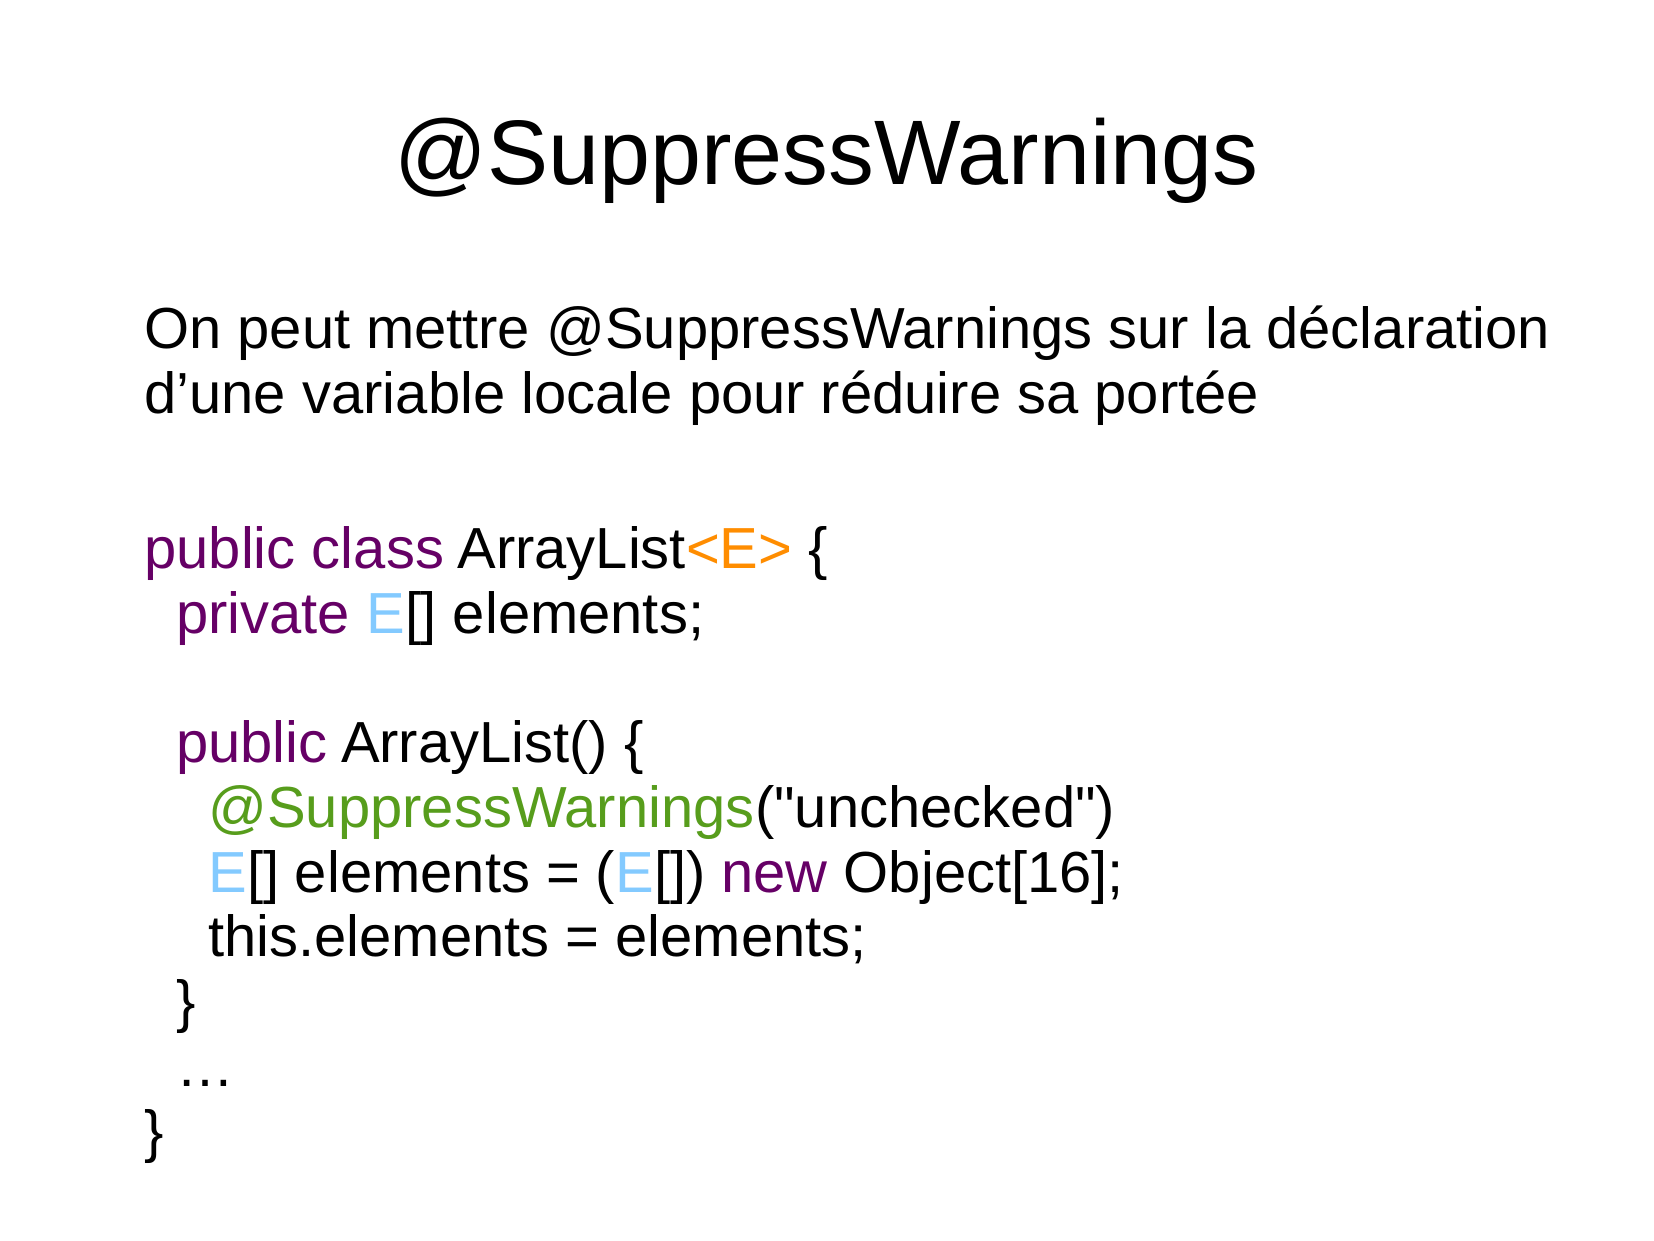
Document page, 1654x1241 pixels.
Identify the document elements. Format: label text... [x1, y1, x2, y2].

list On peut mettre @SuppressWarnings sur la déclaration d’une variable locale pour réduire sa portée public class ArrayList<E> { private E[] elements; public ArrayList() { @SuppressWarnings("unchecked") E[] elements = (E[]) new Object[16]; this.elements = elements; } … } [82, 296, 1571, 1176]
title @SuppressWarnings [82, 49, 1571, 257]
